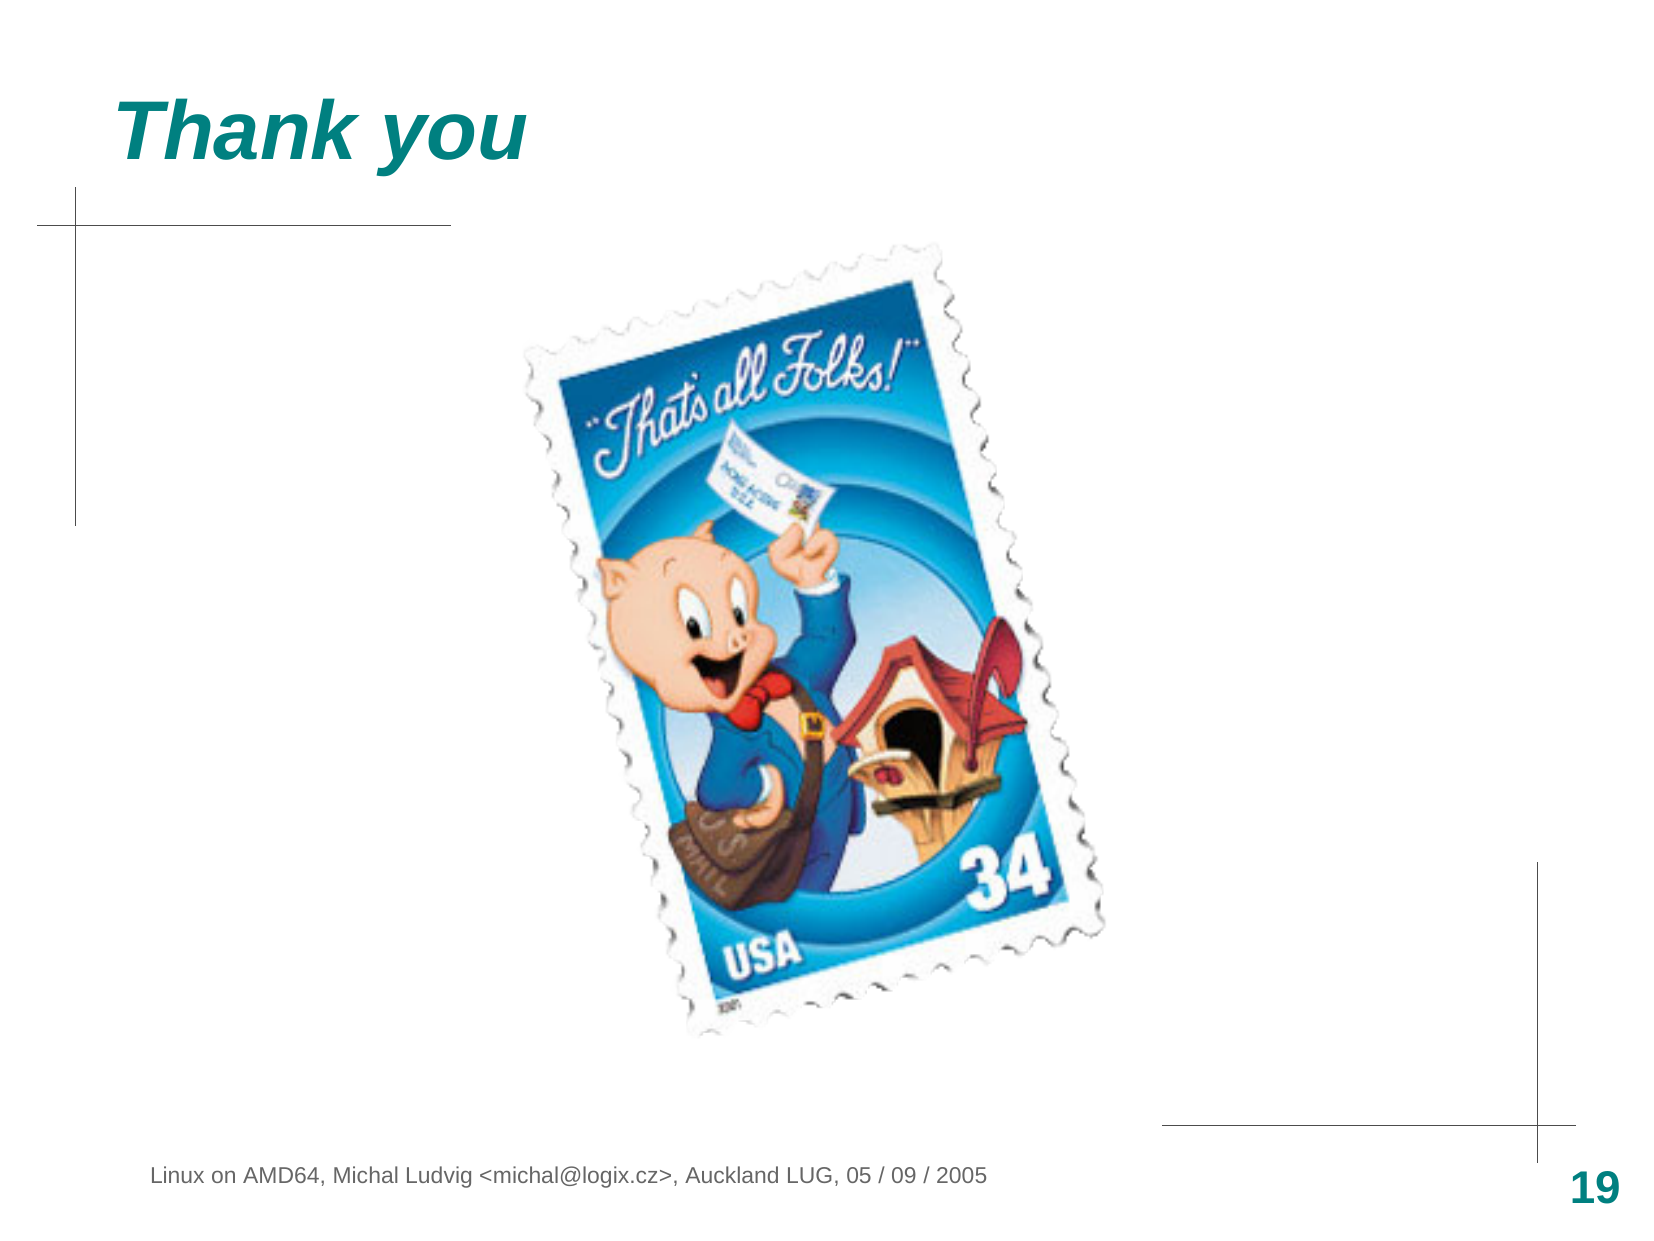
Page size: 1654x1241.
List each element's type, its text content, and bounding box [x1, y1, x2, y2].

title Thank you [112, 37, 1426, 226]
picture [425, 229, 1205, 1055]
